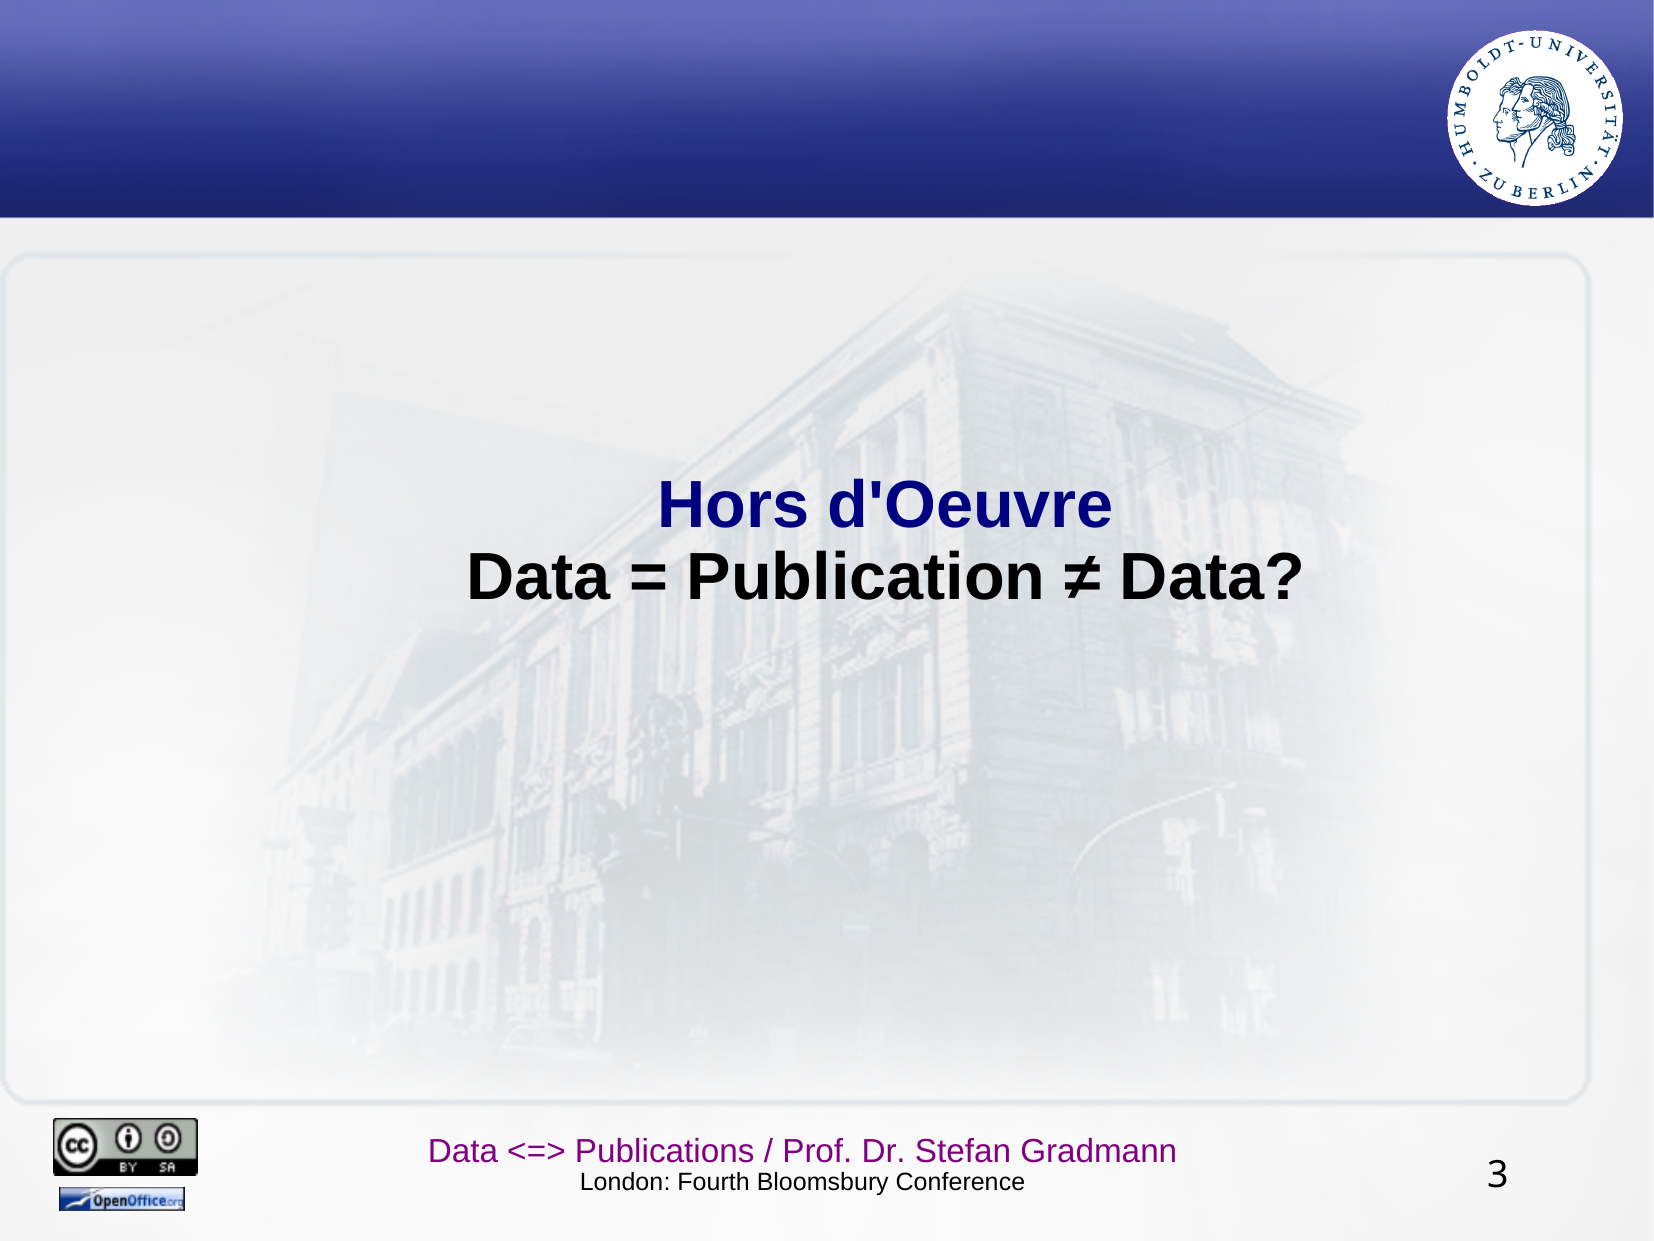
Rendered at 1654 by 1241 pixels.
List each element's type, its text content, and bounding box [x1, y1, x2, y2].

subtitle Hors d'Oeuvre Data = Publication ≠ Data? [147, 7, 1624, 1077]
picture [0, 0, 1654, 1241]
